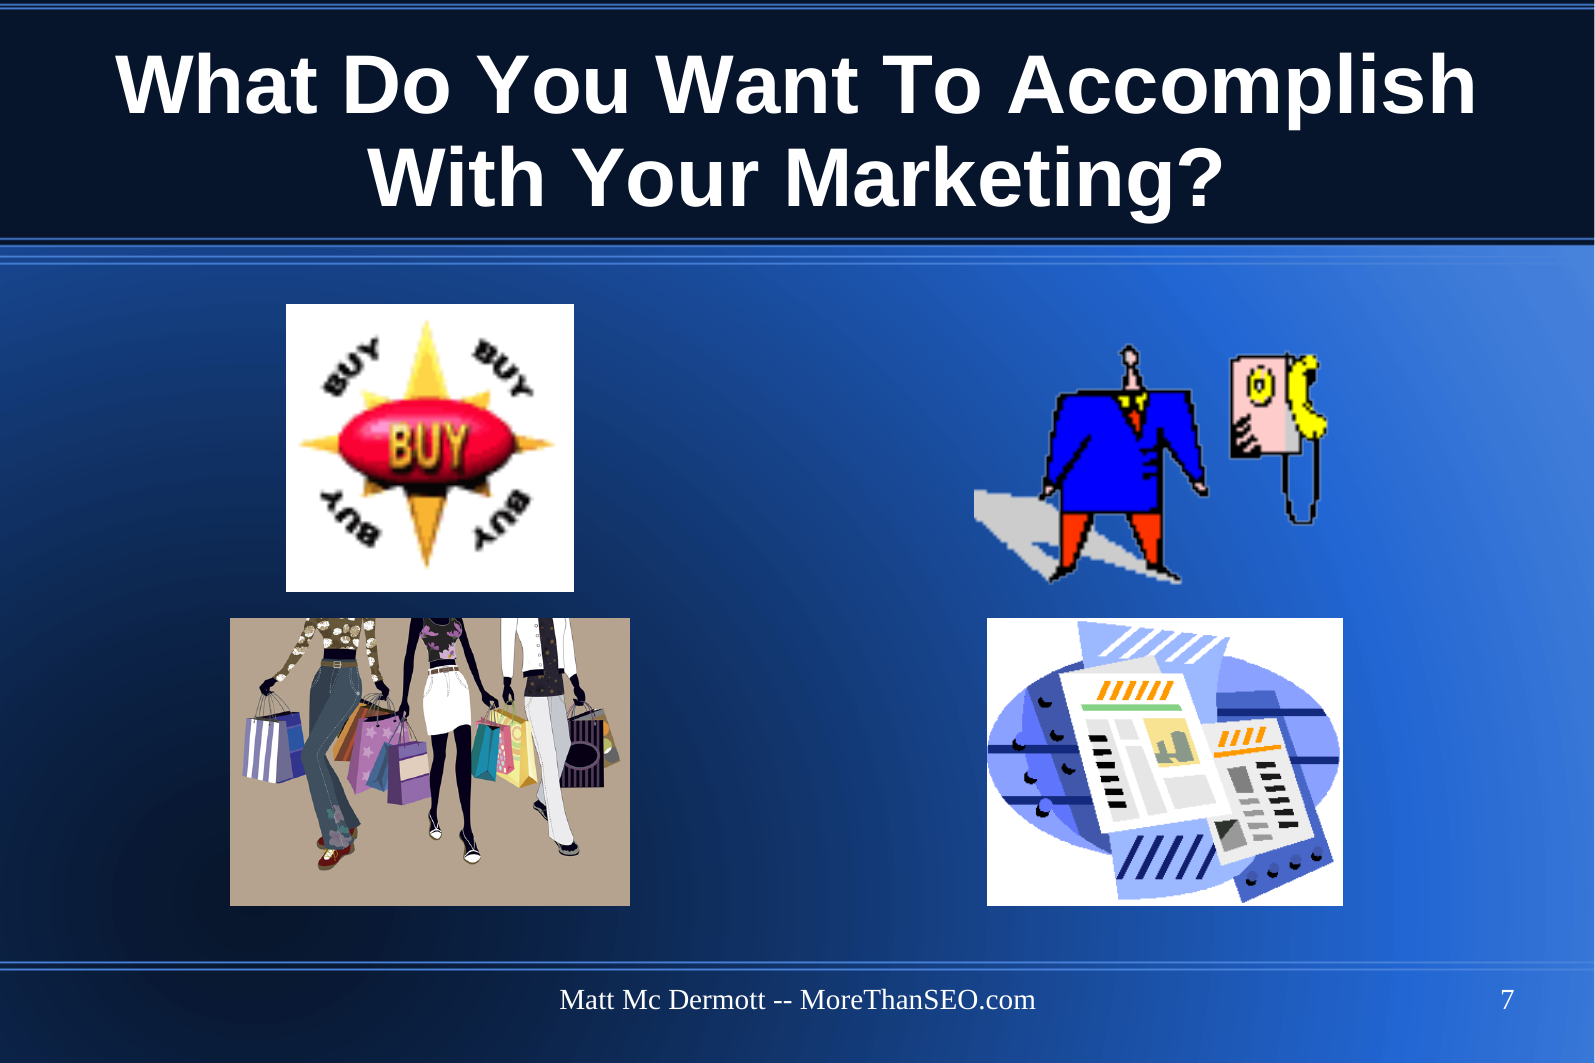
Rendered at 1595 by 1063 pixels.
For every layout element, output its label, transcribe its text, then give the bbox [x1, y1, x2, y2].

picture [0, 0, 1595, 1063]
title What Do You Want To Accomplish With Your Marketing? [79, 38, 1515, 225]
